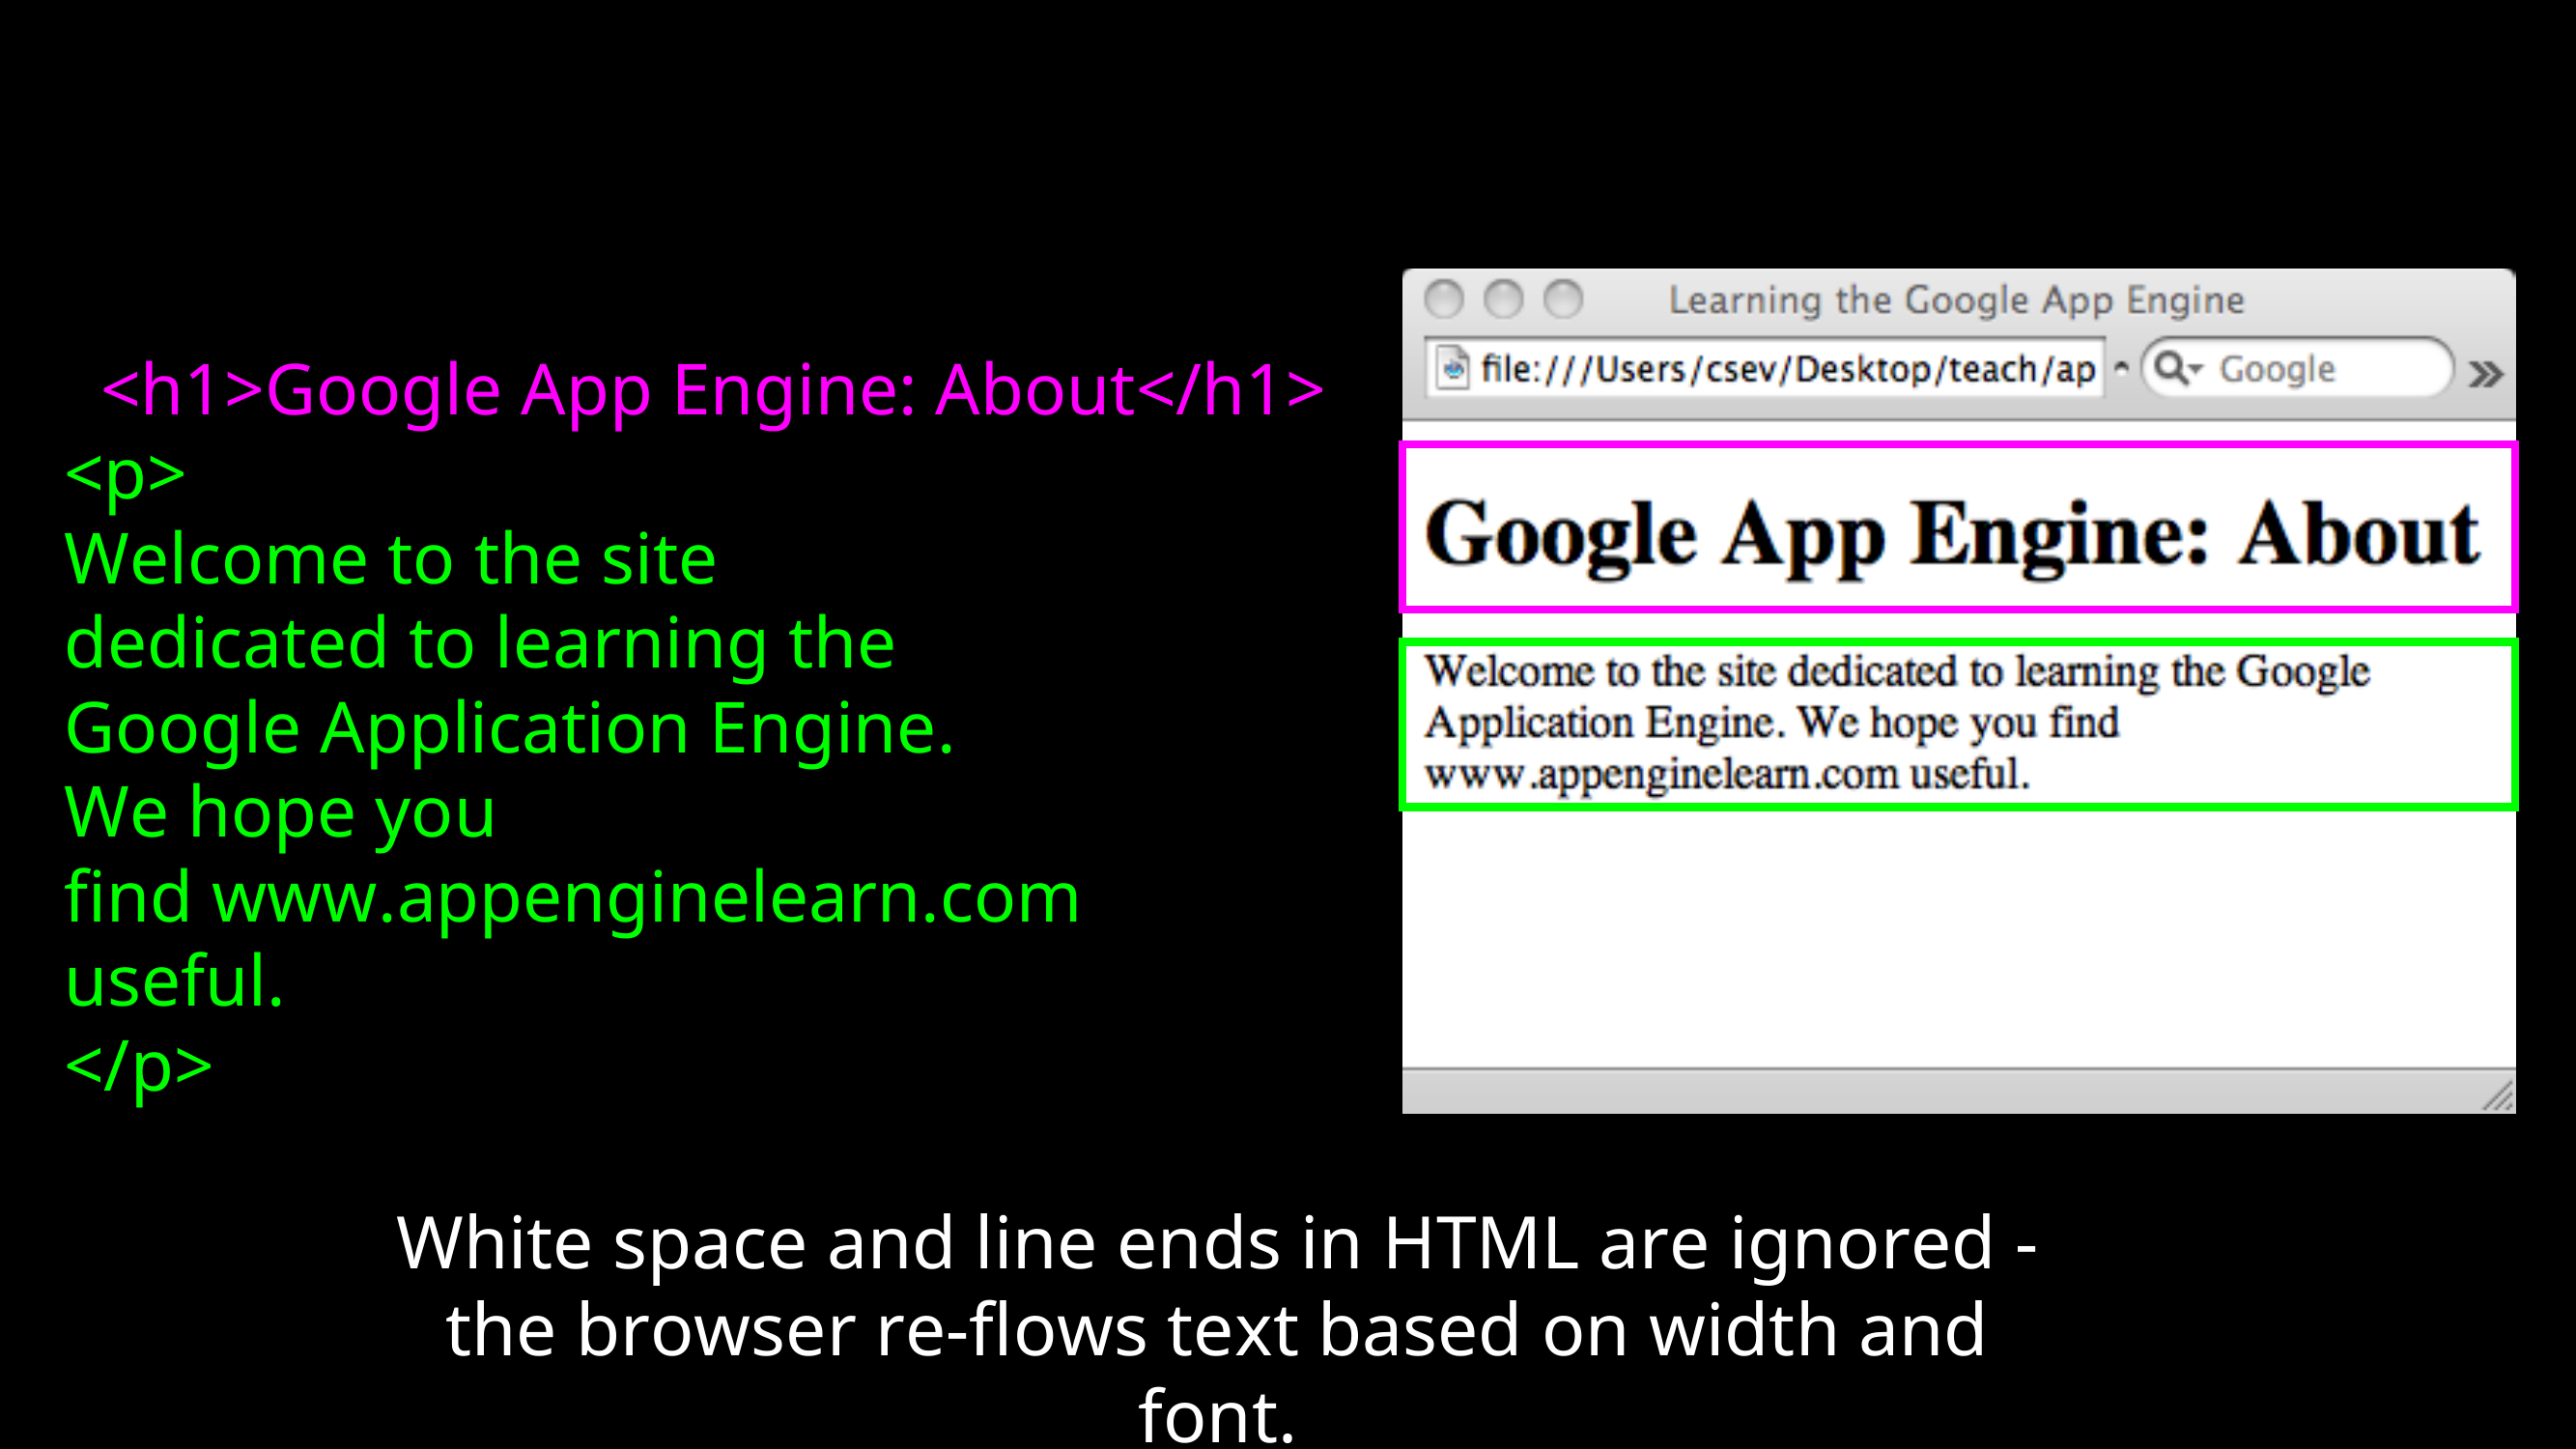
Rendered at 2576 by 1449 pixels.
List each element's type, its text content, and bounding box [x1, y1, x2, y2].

text_box White space and line ends in HTML are ignored - the browser re-flows text based on width and font. [376, 1236, 2060, 1418]
text_box <h1>Google App Engine: About</h1> <p> Welcome to the site dedicated to learning the Google Application Engine. We hope you find www.appenginelearn.com useful. </p> [64, 344, 1365, 1105]
picture [1406, 646, 2511, 803]
picture [1406, 448, 2511, 606]
picture [1402, 811, 2516, 1114]
picture [1402, 613, 2516, 638]
picture [1402, 269, 2516, 440]
